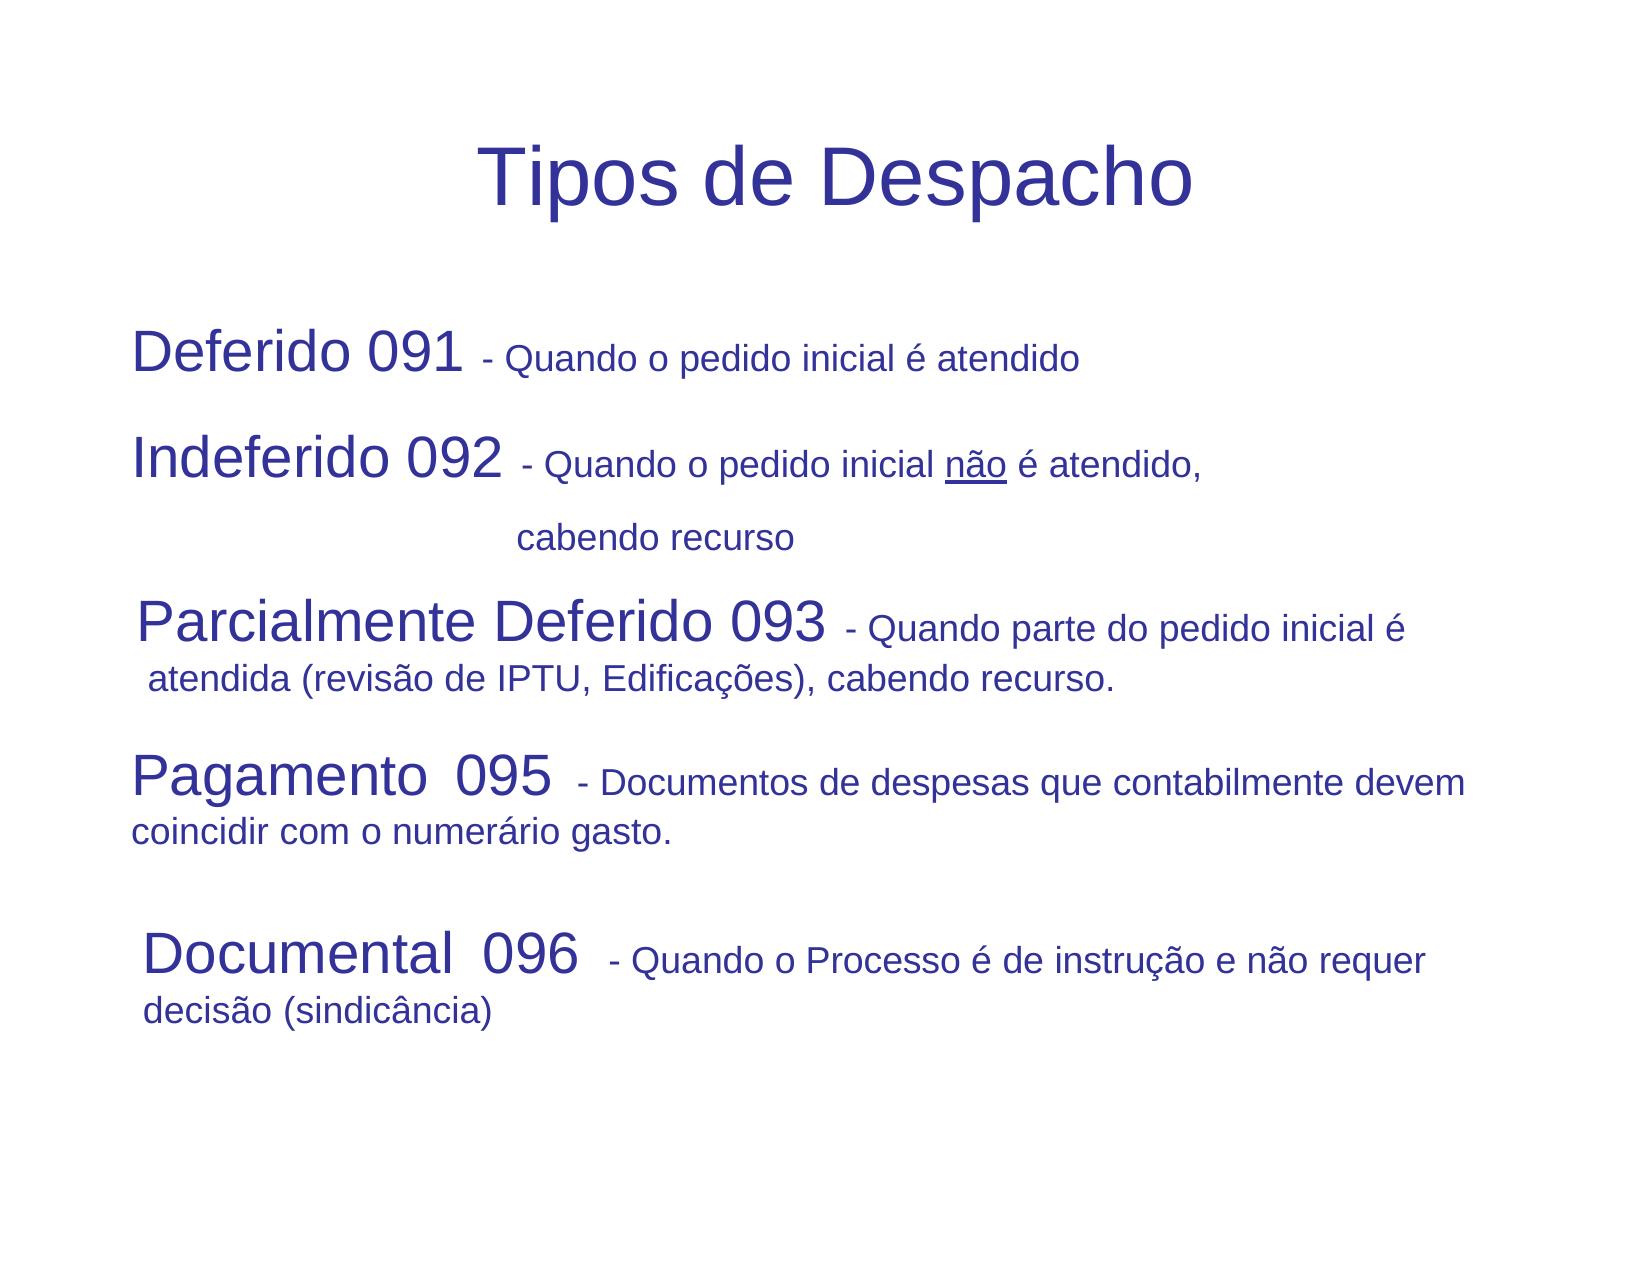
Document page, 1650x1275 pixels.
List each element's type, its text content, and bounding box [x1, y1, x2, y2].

title Tipos de Despacho [474, 120, 1199, 225]
text_box Deferido 091 - Quando o pedido inicial é atendido Indeferido 092 - Quando o pedido inicial não é atendido, cabendo recurso Parcialmente Deferido 093 - Quando parte do pedido inicial é atendida (revisão de IPTU, Edificações), cabendo recurso. Pagamento 095 - Documentos de despesas que contabilmente devem coincidir com o numerário gasto. Documental 096 - Quando o Processo é de instrução e não requer decisão (sindicância) [128, 273, 1498, 1033]
